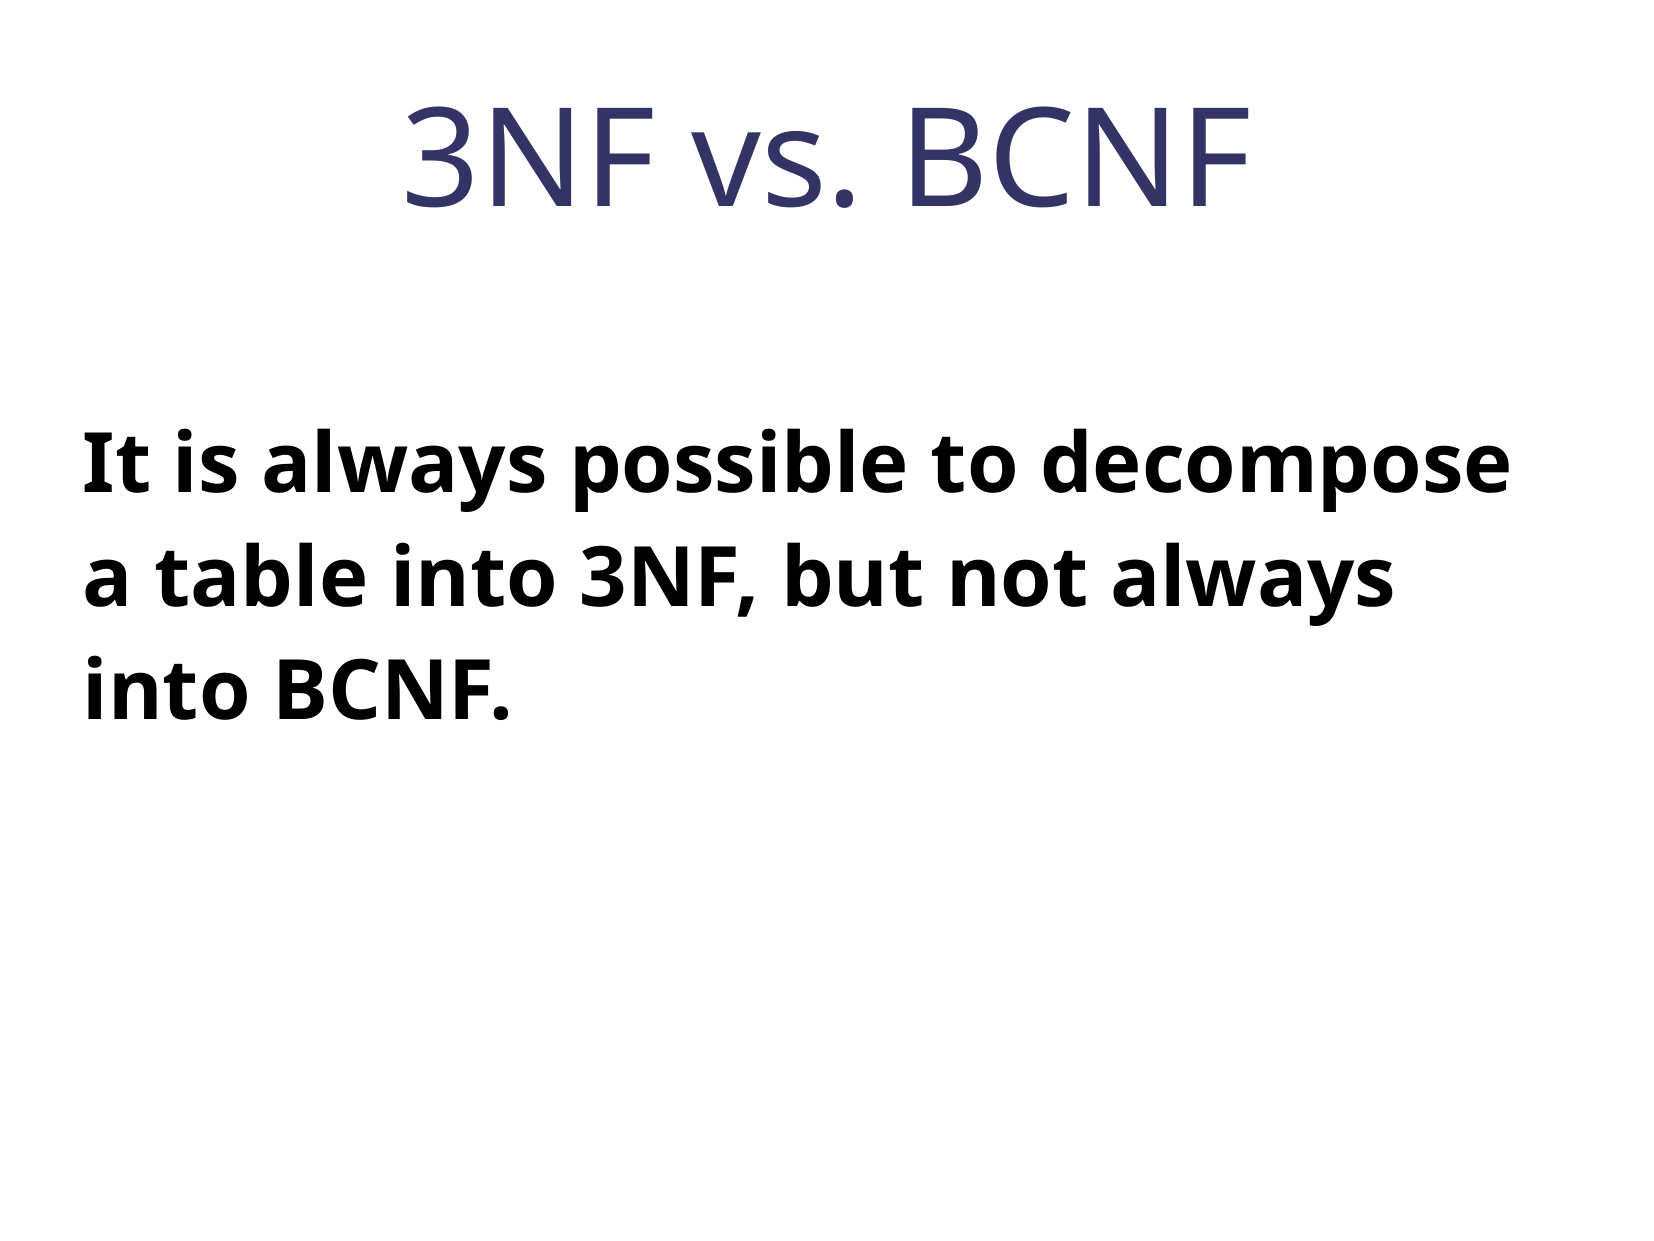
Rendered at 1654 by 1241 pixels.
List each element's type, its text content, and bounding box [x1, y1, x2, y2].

subtitle It is always possible to decompose a table into 3NF, but not always into BCNF. [82, 290, 1571, 1109]
title 3NF vs. BCNF [82, 49, 1571, 257]
